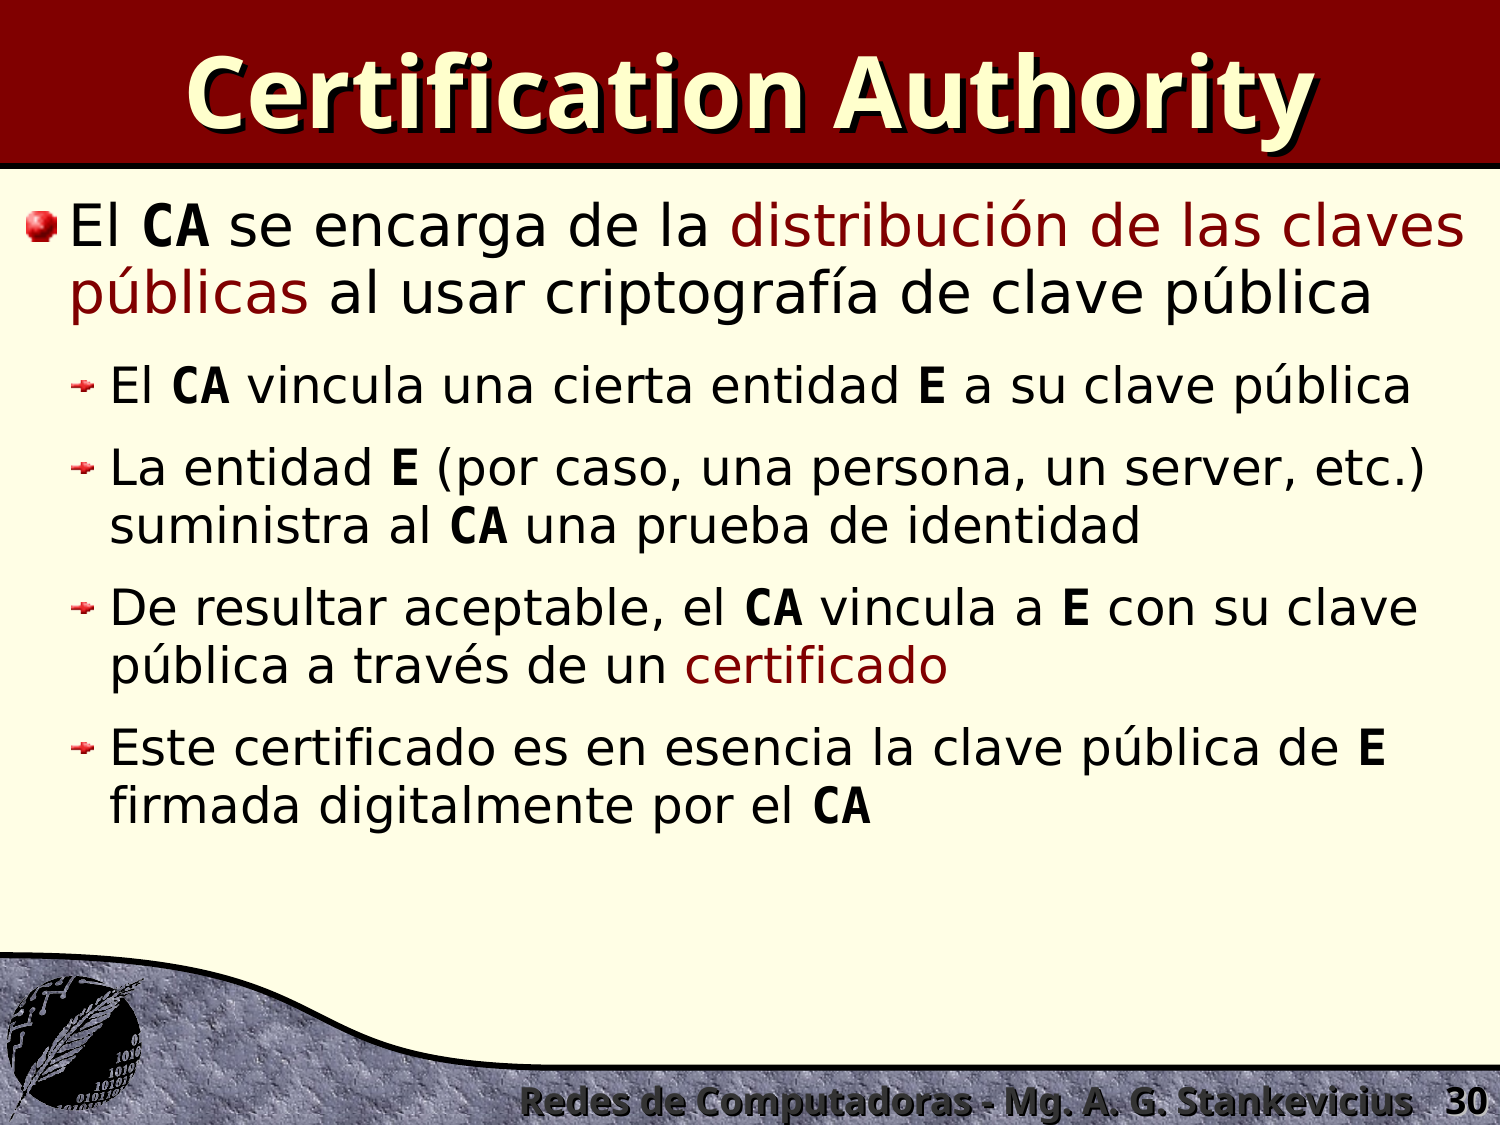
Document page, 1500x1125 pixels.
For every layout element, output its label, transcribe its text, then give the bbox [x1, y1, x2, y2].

picture [0, 959, 1500, 1125]
list El CA se encarga de la distribución de las claves públicas al usar criptografía de clave pública El CA vincula una cierta entidad E a su clave pública La entidad E (por caso, una persona, un server, etc.) suministra al CA una prueba de identidad De resultar aceptable, el CA vincula a E con su clave pública a través de un certificado Este certificado es en esencia la clave pública de E firmada digitalmente por el CA [11, 192, 1486, 845]
title Certification Authority [15, 5, 1485, 160]
picture [790, 1100, 795, 1110]
picture [1047, 1100, 1054, 1110]
